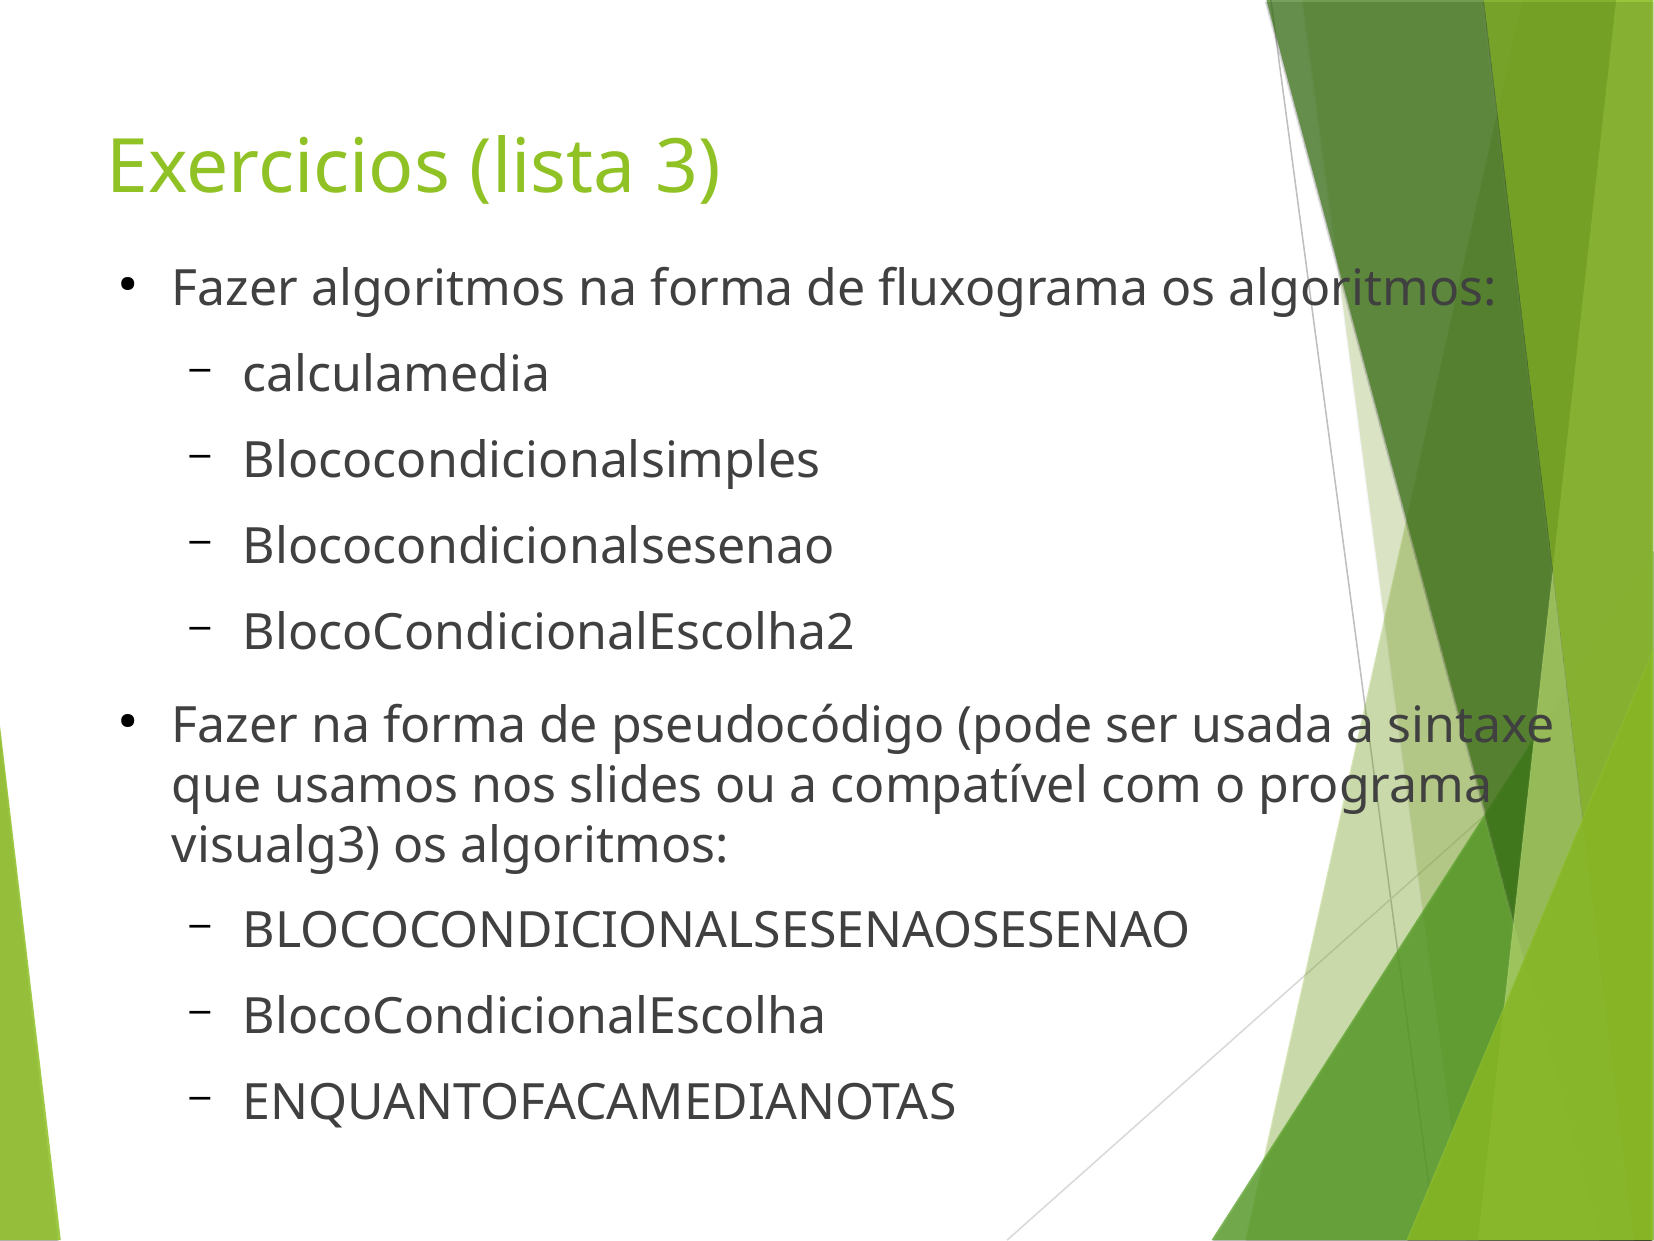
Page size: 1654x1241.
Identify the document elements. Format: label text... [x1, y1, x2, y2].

title Exercicios (lista 3) [91, 110, 1477, 248]
list Fazer algoritmos na forma de fluxograma os algoritmos: calculamedia Blococondicionalsimples Blococondicionalsesenao BlocoCondicionalEscolha2 Fazer na forma de pseudocódigo (pode ser usada a sintaxe que usamos nos slides ou a compatível com o programa visualg3) os algoritmos: BLOCOCONDICIONALSESENAOSESENAO BlocoCondicionalEscolha ENQUANTOFACAMEDIANOTAS [86, 248, 1595, 1085]
